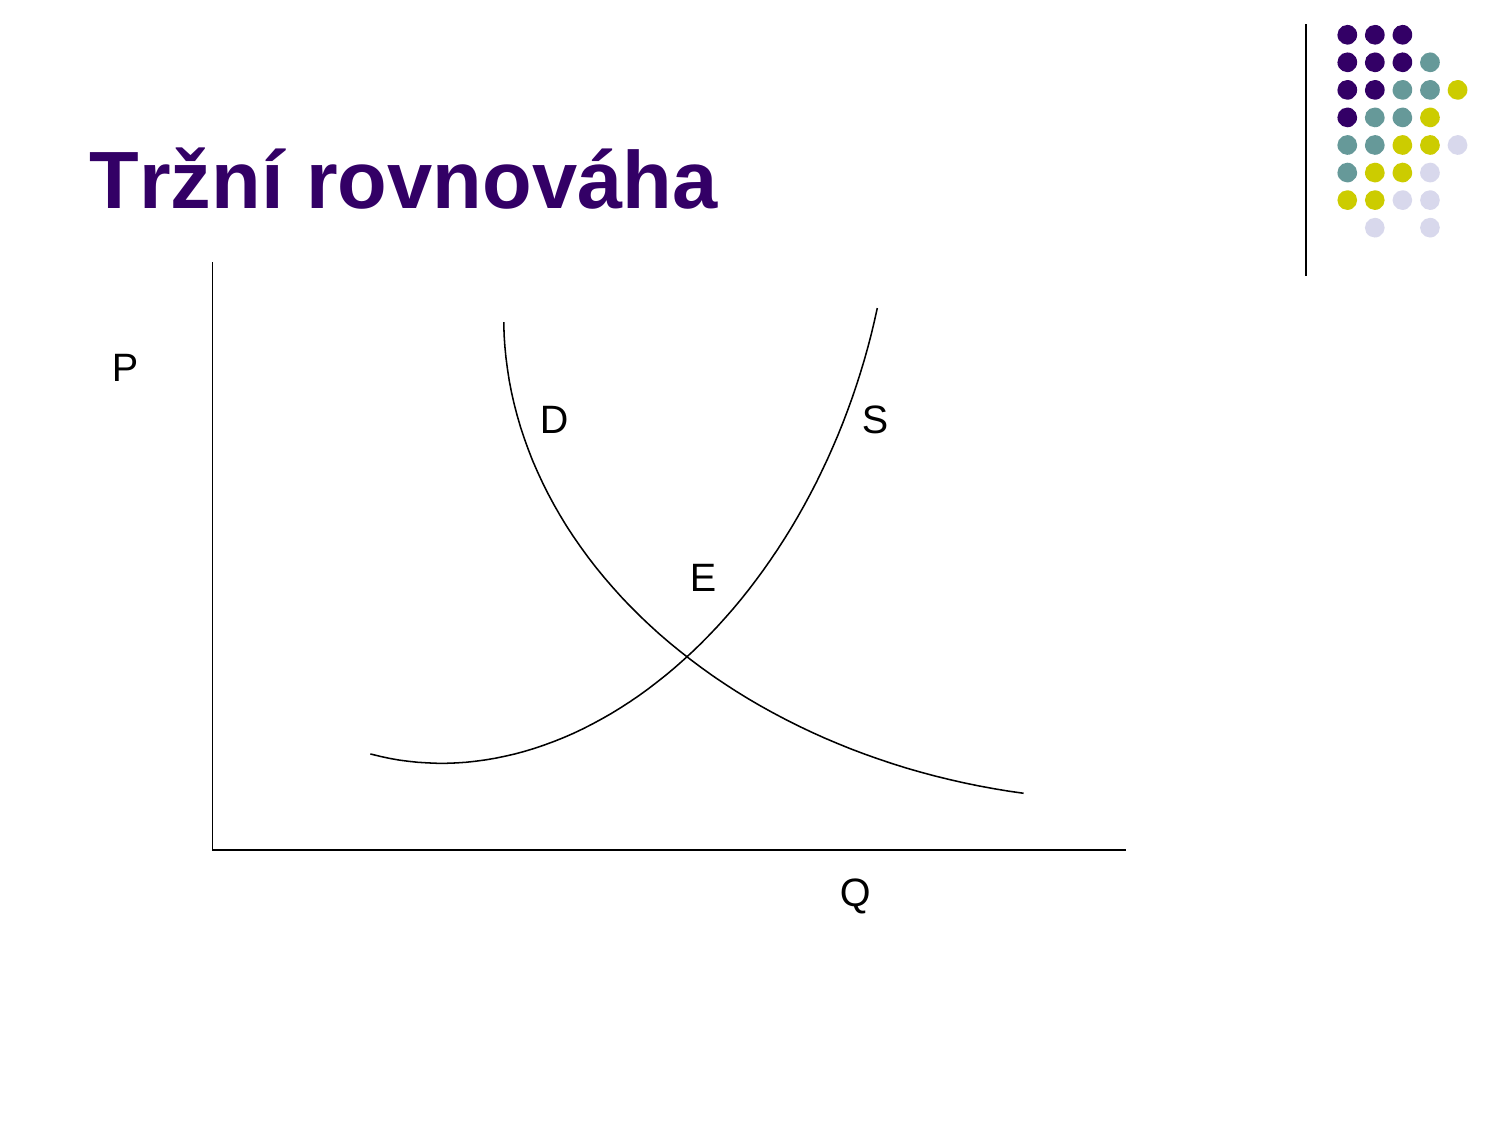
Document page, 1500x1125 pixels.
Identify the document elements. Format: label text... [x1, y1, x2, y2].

title Tržní rovnováha [74, 20, 1313, 233]
list P D S E Q [75, 282, 1426, 1006]
